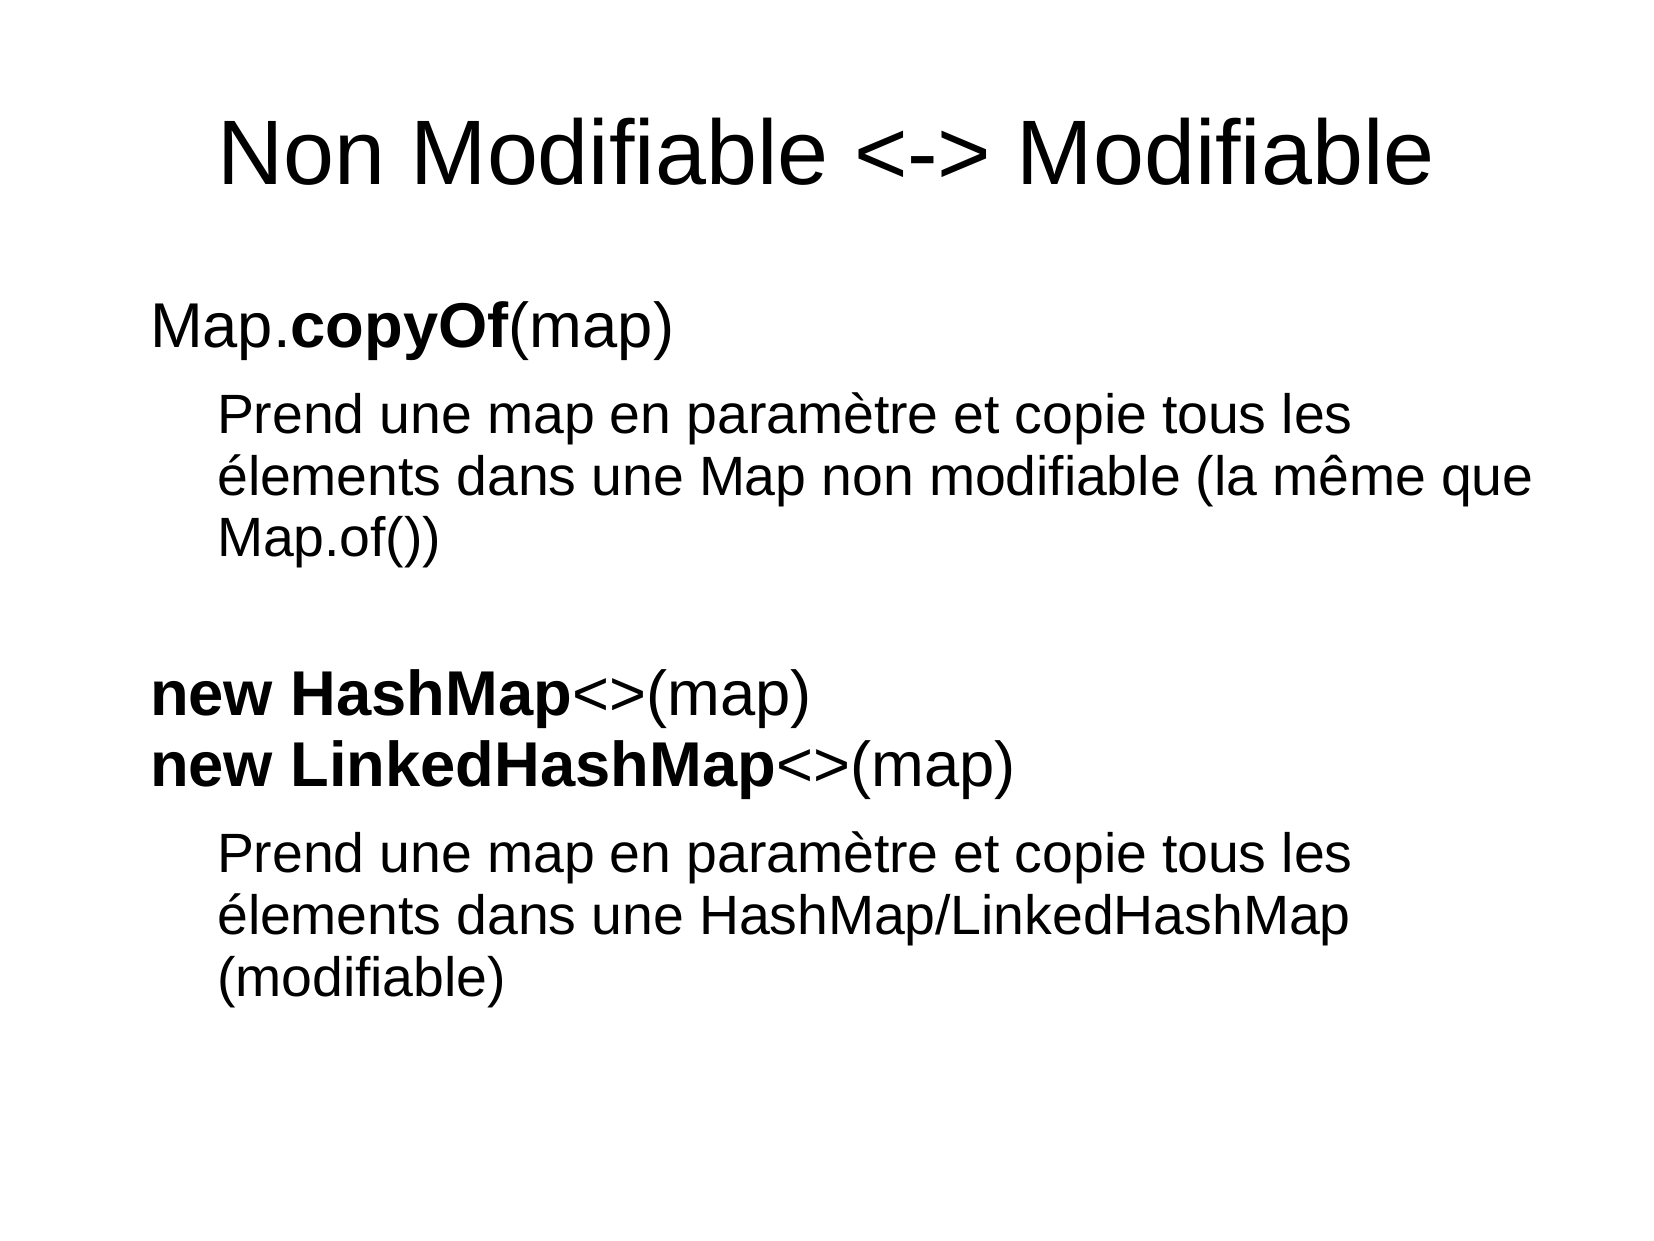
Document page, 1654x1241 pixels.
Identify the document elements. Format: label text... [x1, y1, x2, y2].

list Map.copyOf(map) Prend une map en paramètre et copie tous les élements dans une Map non modifiable (la même que Map.of()) new HashMap<>(map) new LinkedHashMap<>(map) Prend une map en paramètre et copie tous les élements dans une HashMap/LinkedHashMap (modifiable) [82, 290, 1571, 1010]
title Non Modifiable <-> Modifiable [82, 49, 1571, 257]
